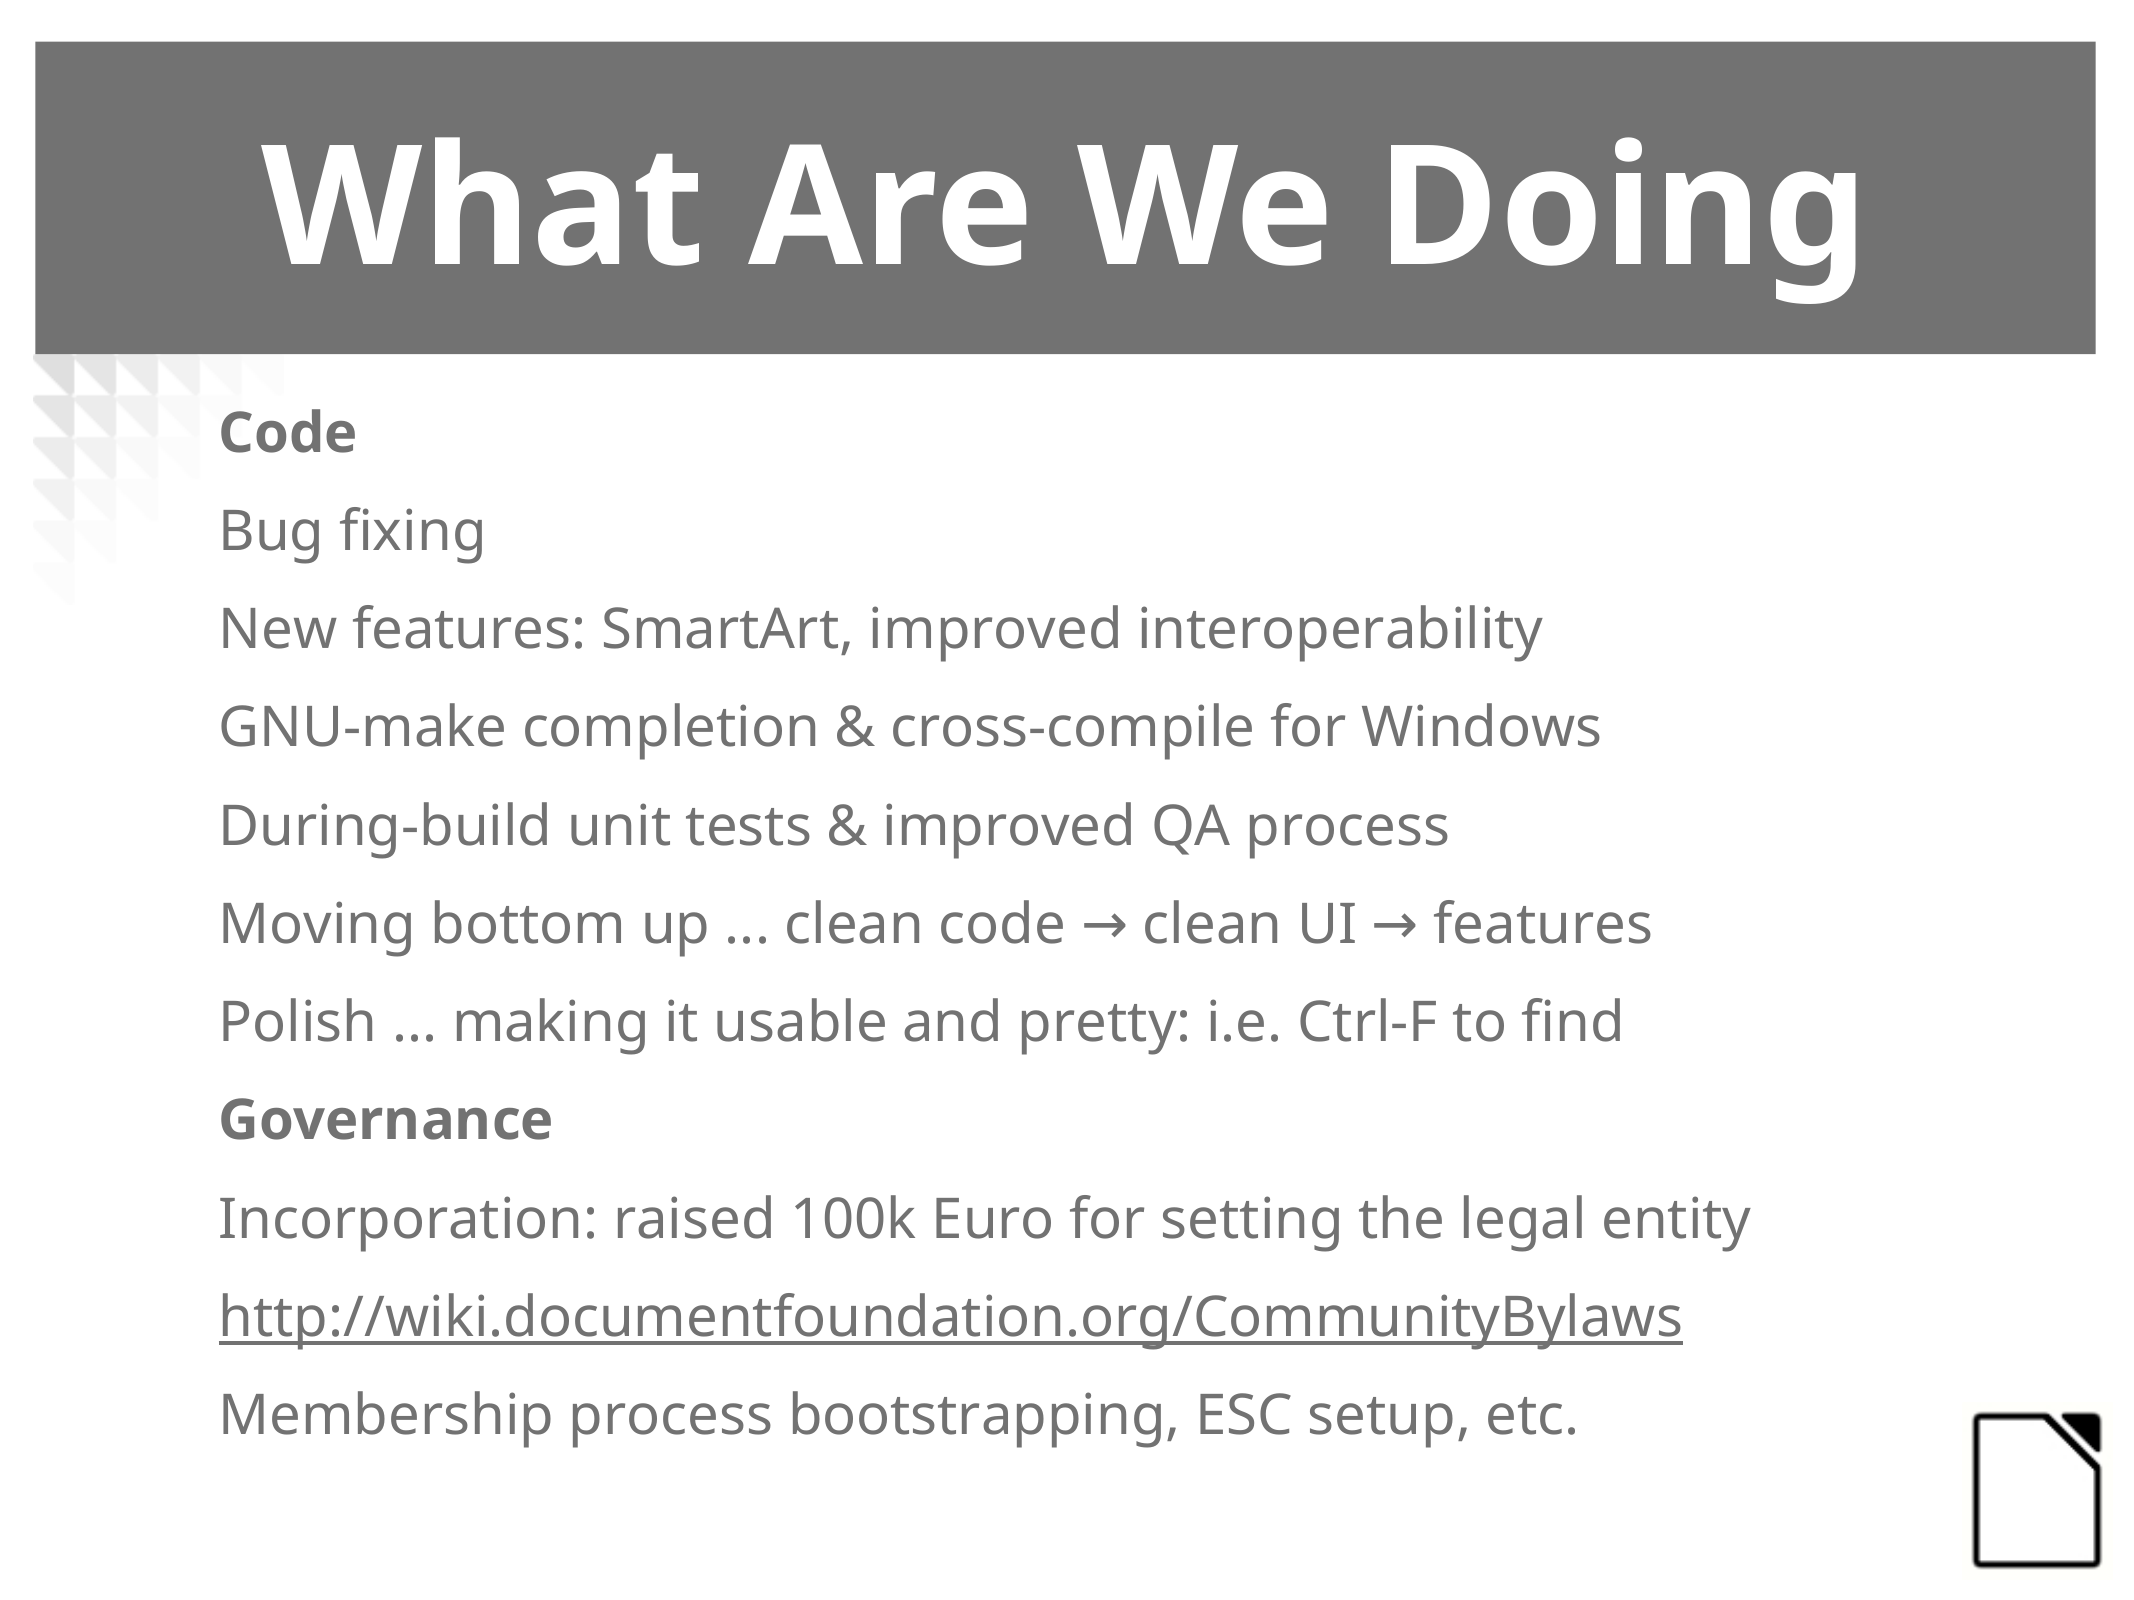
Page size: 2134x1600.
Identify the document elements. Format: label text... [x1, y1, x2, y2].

picture [1962, 1402, 2113, 1580]
title What Are We Doing [35, 41, 2096, 355]
list Code Bug fixing New features: SmartArt, improved interoperability GNU-make completion & cross-compile for Windows During-build unit tests & improved QA process Moving bottom up ... clean code → clean UI → features Polish ... making it usable and pretty: i.e. Ctrl-F to find Governance Incorporation: raised 100k Euro for setting the legal entity http://wiki.documentfoundation.org/CommunityBylaws Membership process bootstrapping, ESC setup, etc. [208, 375, 1925, 1467]
picture [33, 354, 284, 605]
